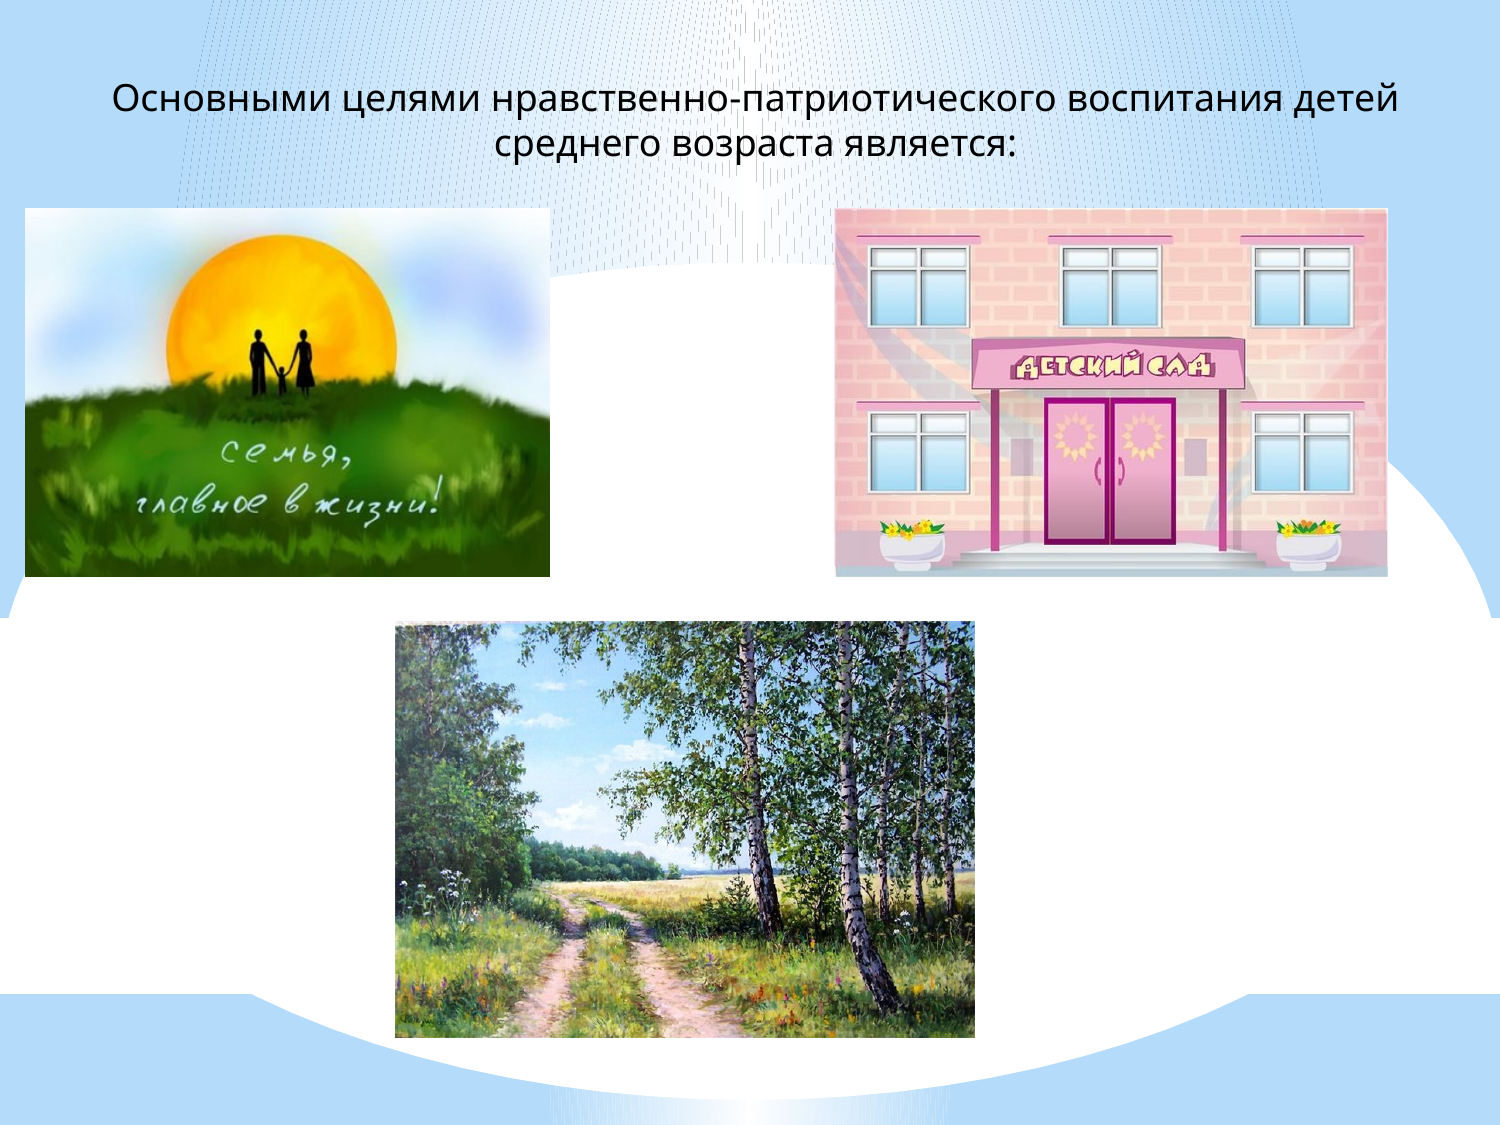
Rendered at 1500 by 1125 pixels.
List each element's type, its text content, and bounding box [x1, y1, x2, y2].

text_box Основными целями нравственно-патриотического воспитания детей среднего возраста является: [53, 66, 1459, 172]
picture [834, 208, 1388, 577]
picture [25, 208, 550, 577]
picture [395, 621, 975, 1038]
